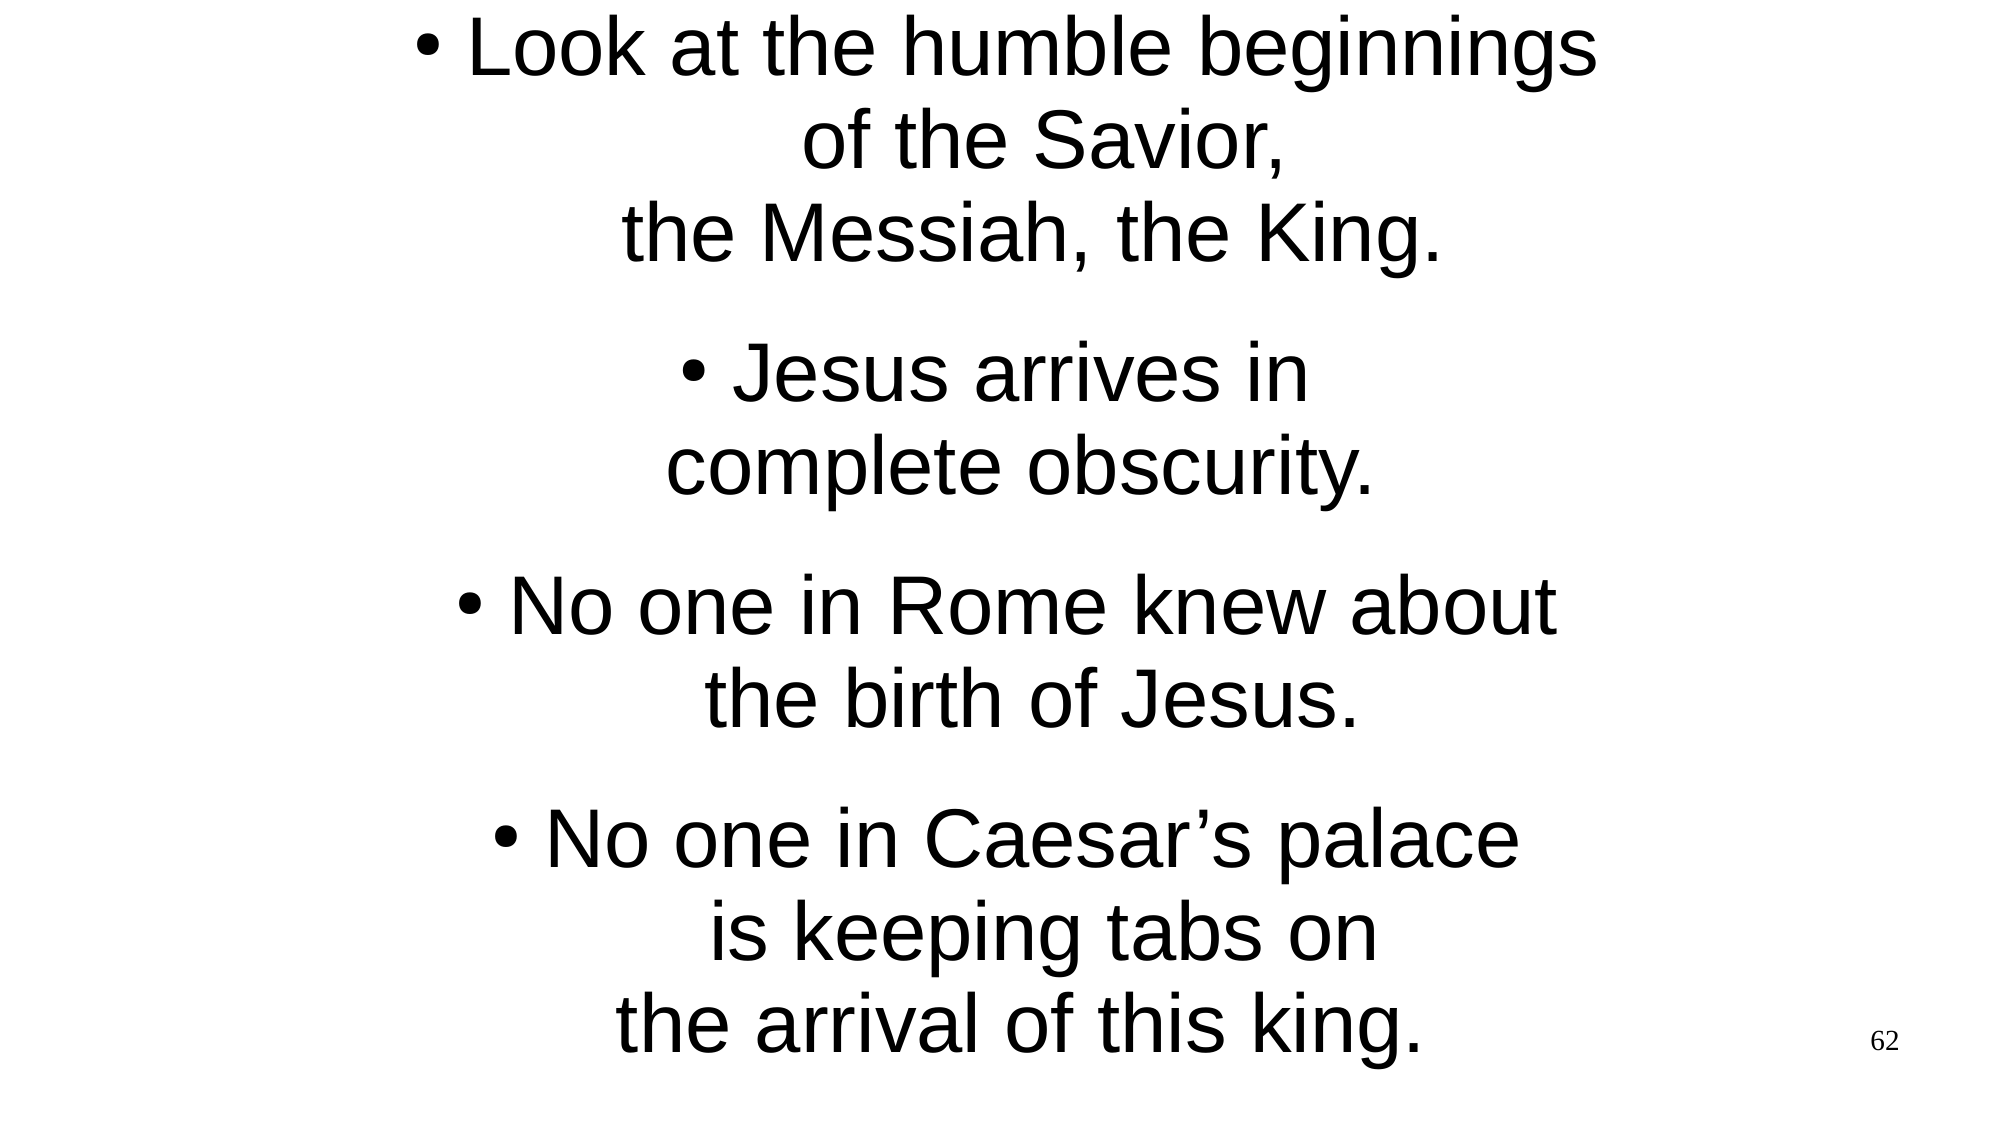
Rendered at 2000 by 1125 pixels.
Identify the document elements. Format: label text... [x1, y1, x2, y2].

list Look at the humble beginnings of the Savior, the Messiah, the King. Jesus arrives in complete obscurity. No one in Rome knew about the birth of Jesus. No one in Caesar’s palace is keeping tabs on the arrival of this king. [0, 0, 1996, 1123]
